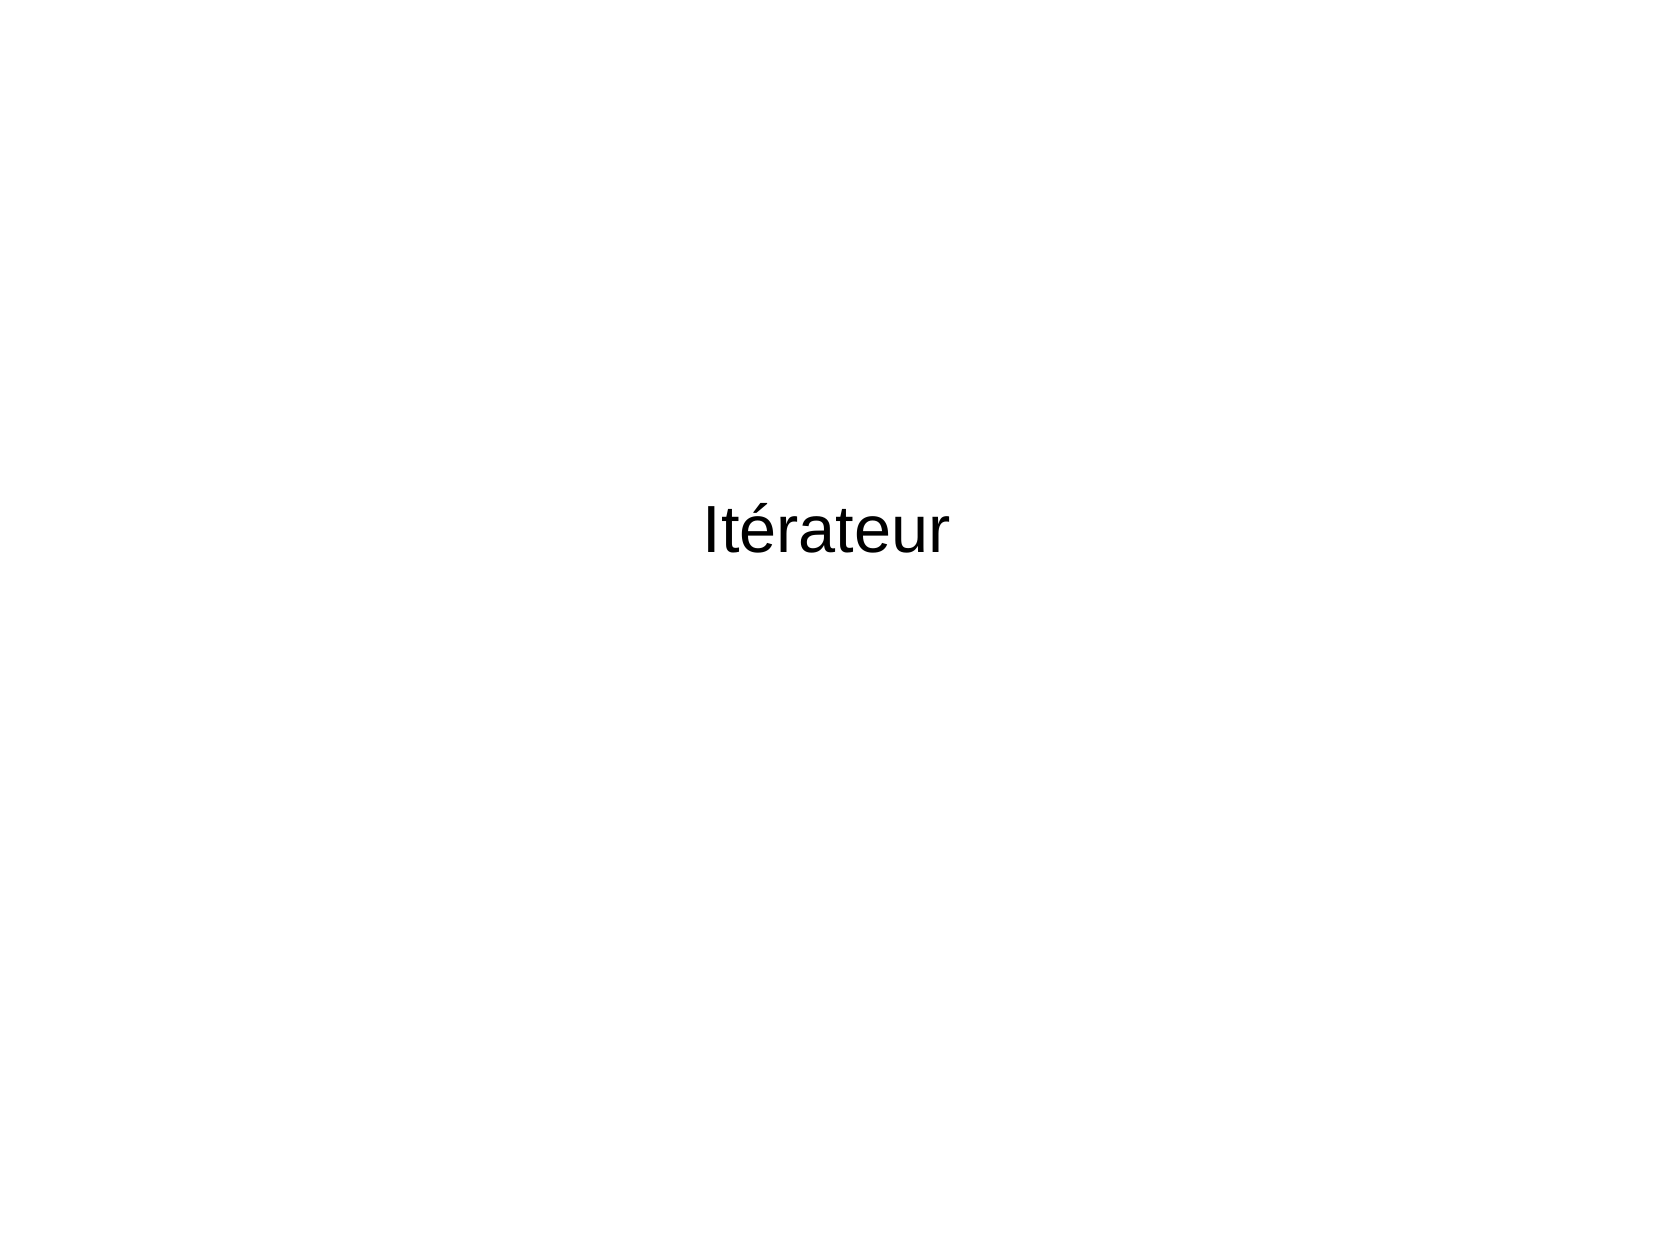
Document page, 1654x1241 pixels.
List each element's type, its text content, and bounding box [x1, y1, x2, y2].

subtitle Itérateur [82, 49, 1571, 1010]
